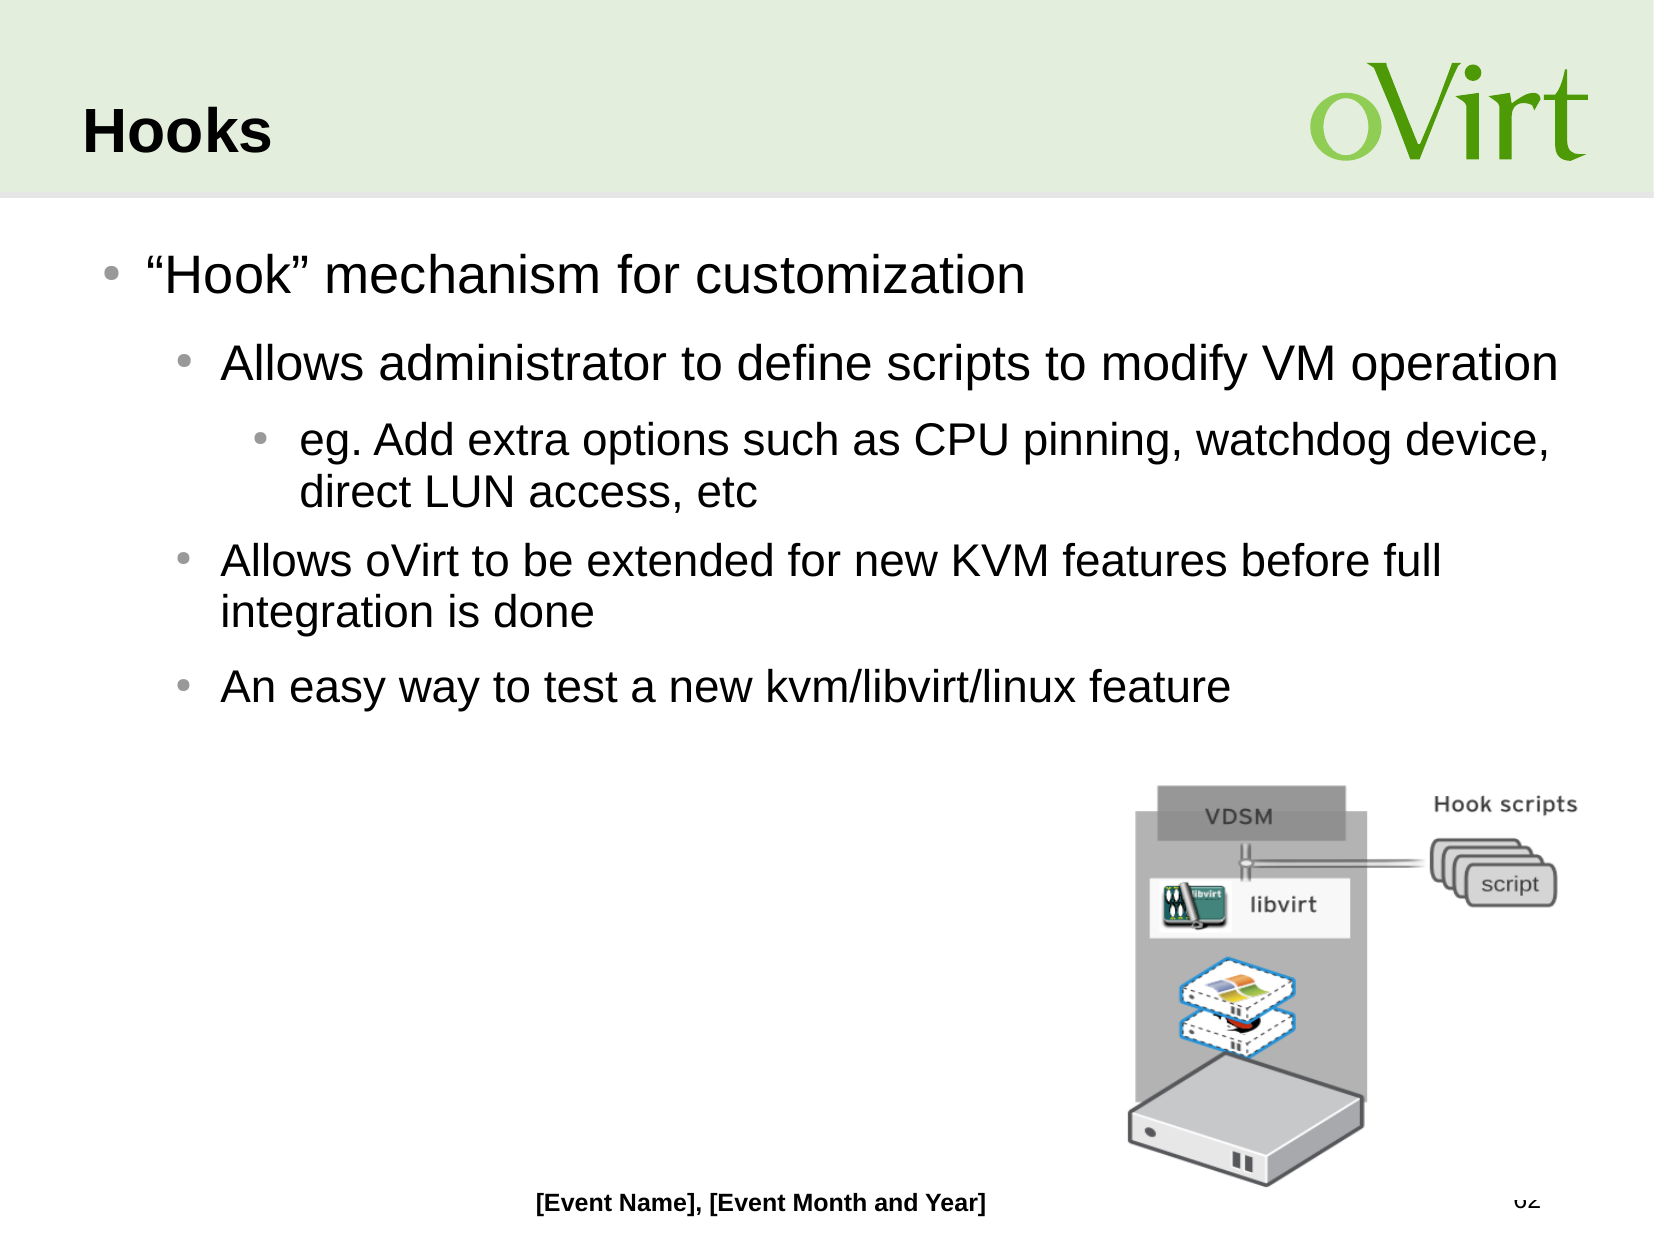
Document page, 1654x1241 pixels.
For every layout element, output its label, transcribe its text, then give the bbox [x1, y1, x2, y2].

list “Hook” mechanism for customization Allows administrator to define scripts to modify VM operation eg. Add extra options such as CPU pinning, watchdog device, direct LUN access, etc Allows oVirt to be extended for new KVM features before full integration is done An easy way to test a new kvm/libvirt/linux feature [86, 244, 1576, 1039]
title Hooks [82, 37, 1571, 226]
picture [1087, 749, 1593, 1201]
